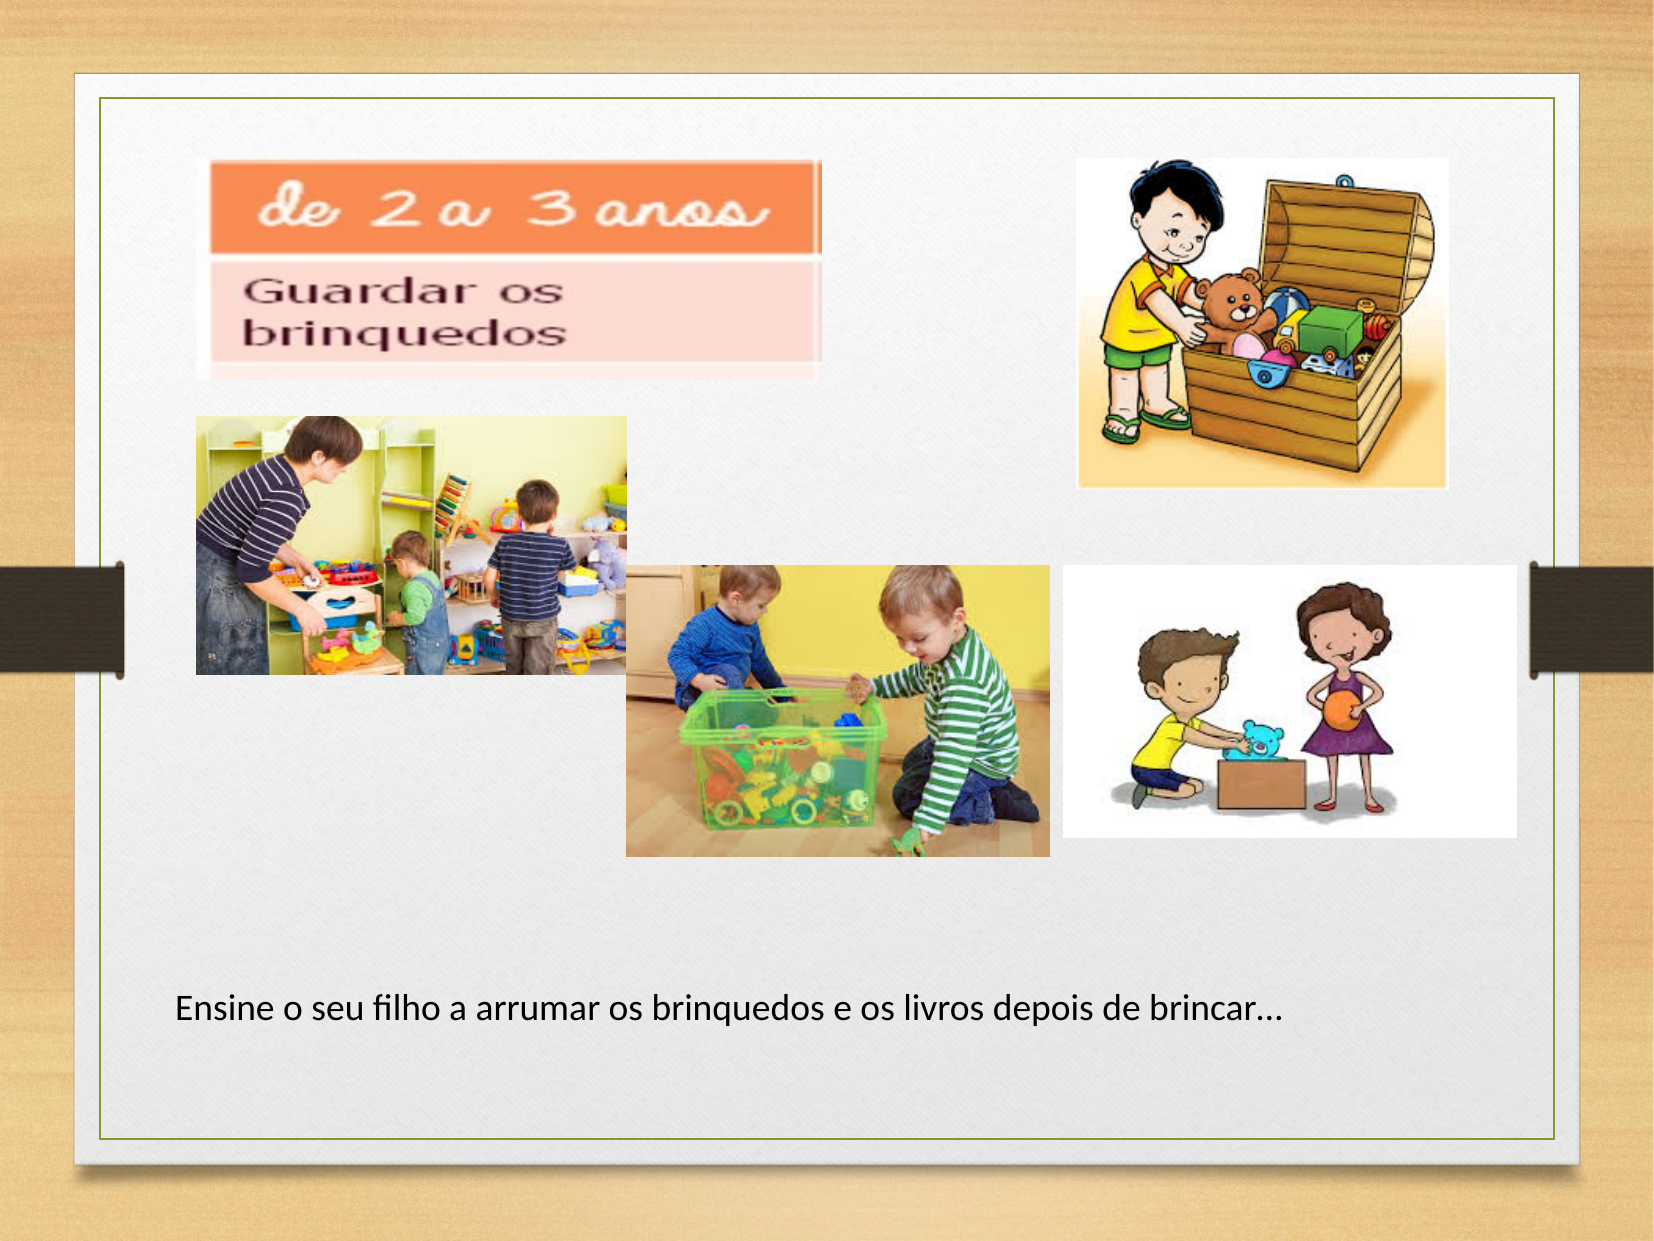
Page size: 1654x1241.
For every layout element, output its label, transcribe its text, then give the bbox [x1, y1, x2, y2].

text_box Ensine o seu filho a arrumar os brinquedos e os livros depois de brincar… [71, 888, 1388, 1123]
picture [1076, 158, 1449, 490]
picture [196, 158, 822, 380]
picture [1063, 565, 1517, 838]
picture [196, 416, 1050, 857]
